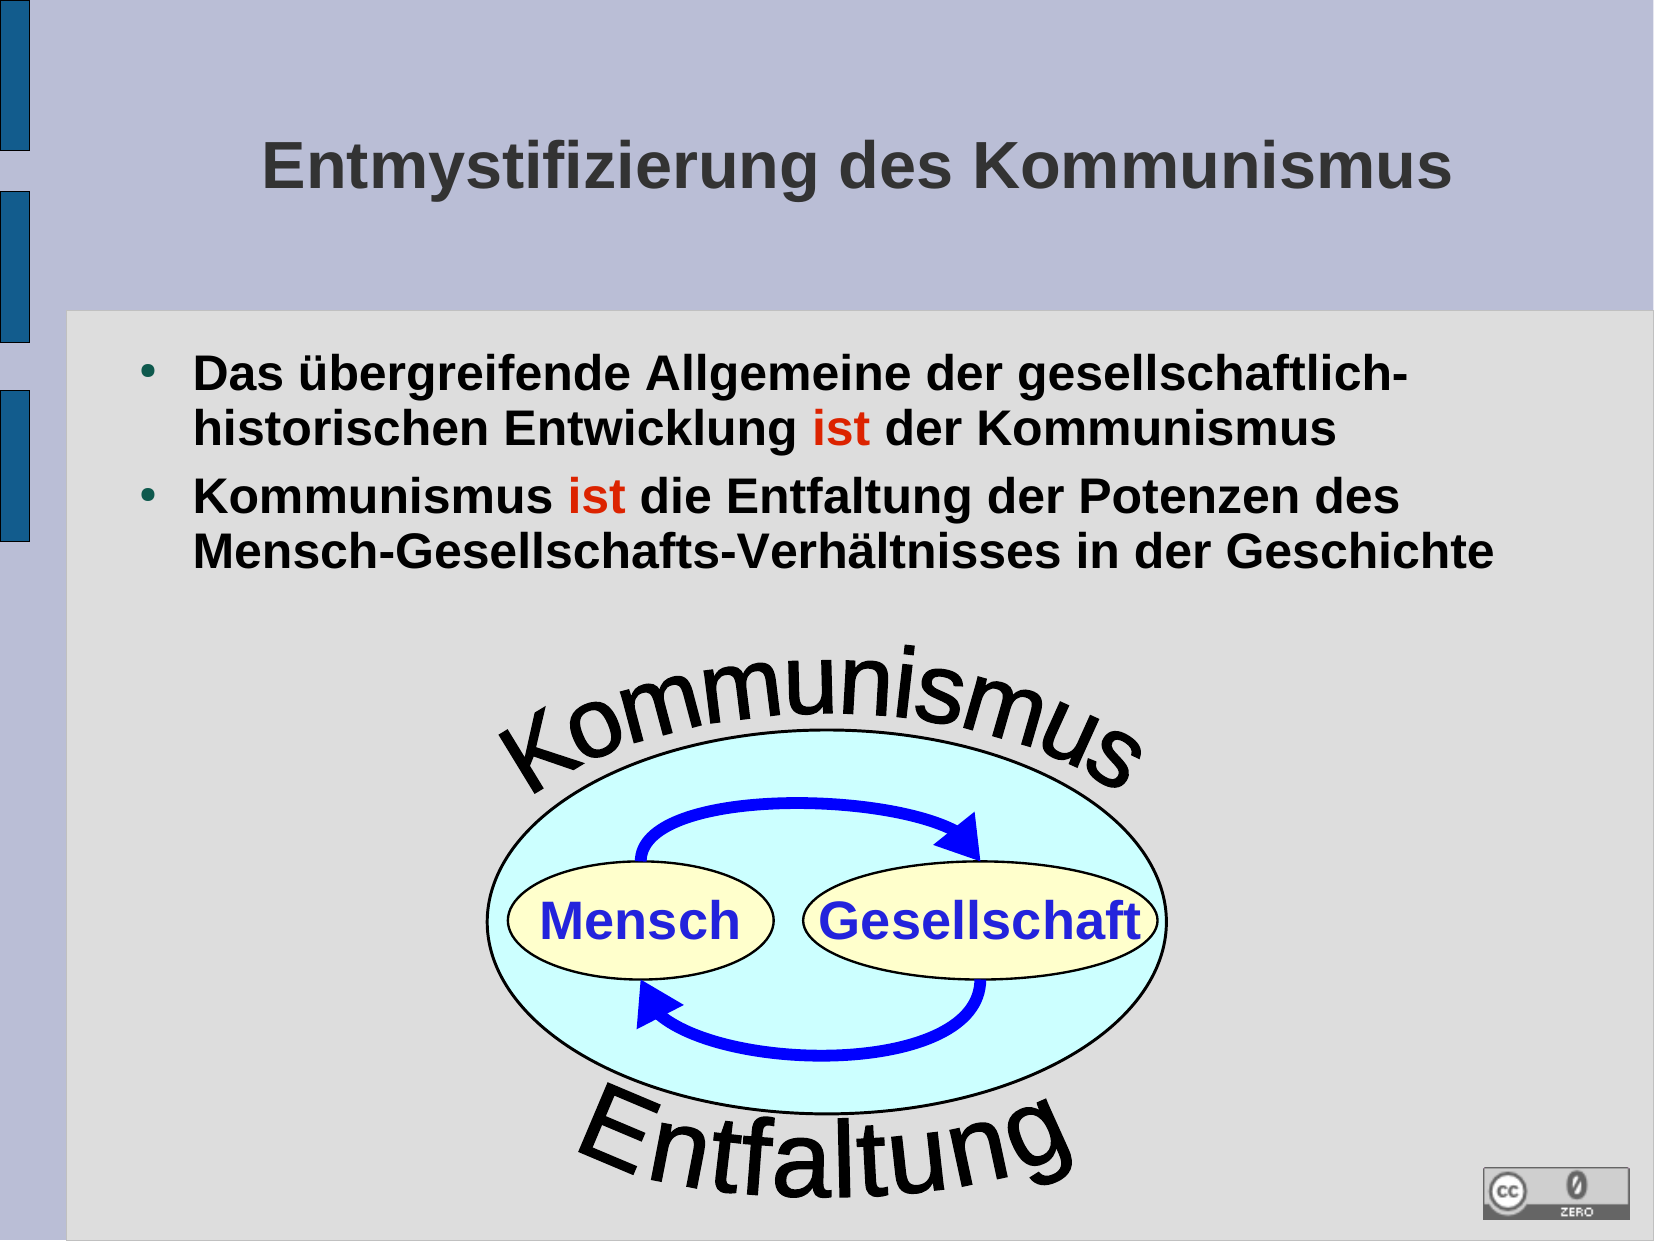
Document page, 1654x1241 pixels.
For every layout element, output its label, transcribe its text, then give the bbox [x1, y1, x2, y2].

text_box Kommunismus [704, 663, 780, 723]
text_box Entfaltung [713, 1121, 742, 1193]
text_box Kommunismus [843, 660, 888, 716]
text_box Kommunismus [1087, 731, 1141, 788]
title Entmystifizierung des Kommunismus [121, 61, 1595, 269]
text_box Mensch [507, 861, 774, 980]
text_box Entfaltung [891, 1132, 944, 1194]
text_box Entfaltung [775, 1138, 831, 1198]
list Das übergreifende Allgemeine der gesellschaftlich-historischen Entwicklung ist der Kommunismus Kommunismus ist die Entfaltung der Potenzen des Mensch-Gesellschafts-Verhältnisses in der Geschichte [121, 344, 1595, 1152]
text_box Kommunismus [570, 702, 621, 758]
text_box Entfaltung [743, 1117, 775, 1195]
text_box [487, 729, 1167, 1114]
text_box Entfaltung [651, 1123, 705, 1188]
text_box Kommunismus [964, 677, 1042, 747]
text_box Entfaltung [950, 1123, 1007, 1187]
text_box Kommunismus [788, 660, 833, 715]
text_box Entfaltung [579, 1083, 660, 1175]
text_box Kommunismus [1043, 702, 1099, 768]
text_box Entfaltung [838, 1118, 850, 1197]
text_box Kommunismus [499, 707, 584, 793]
text_box Gesellschaft [803, 861, 1158, 980]
text_box Kommunismus [897, 664, 912, 718]
text_box Kommunismus [916, 669, 963, 724]
picture [1483, 1167, 1630, 1220]
text_box Entfaltung [1008, 1099, 1072, 1185]
text_box Kommunismus [620, 676, 701, 743]
text_box Entfaltung [857, 1125, 888, 1197]
